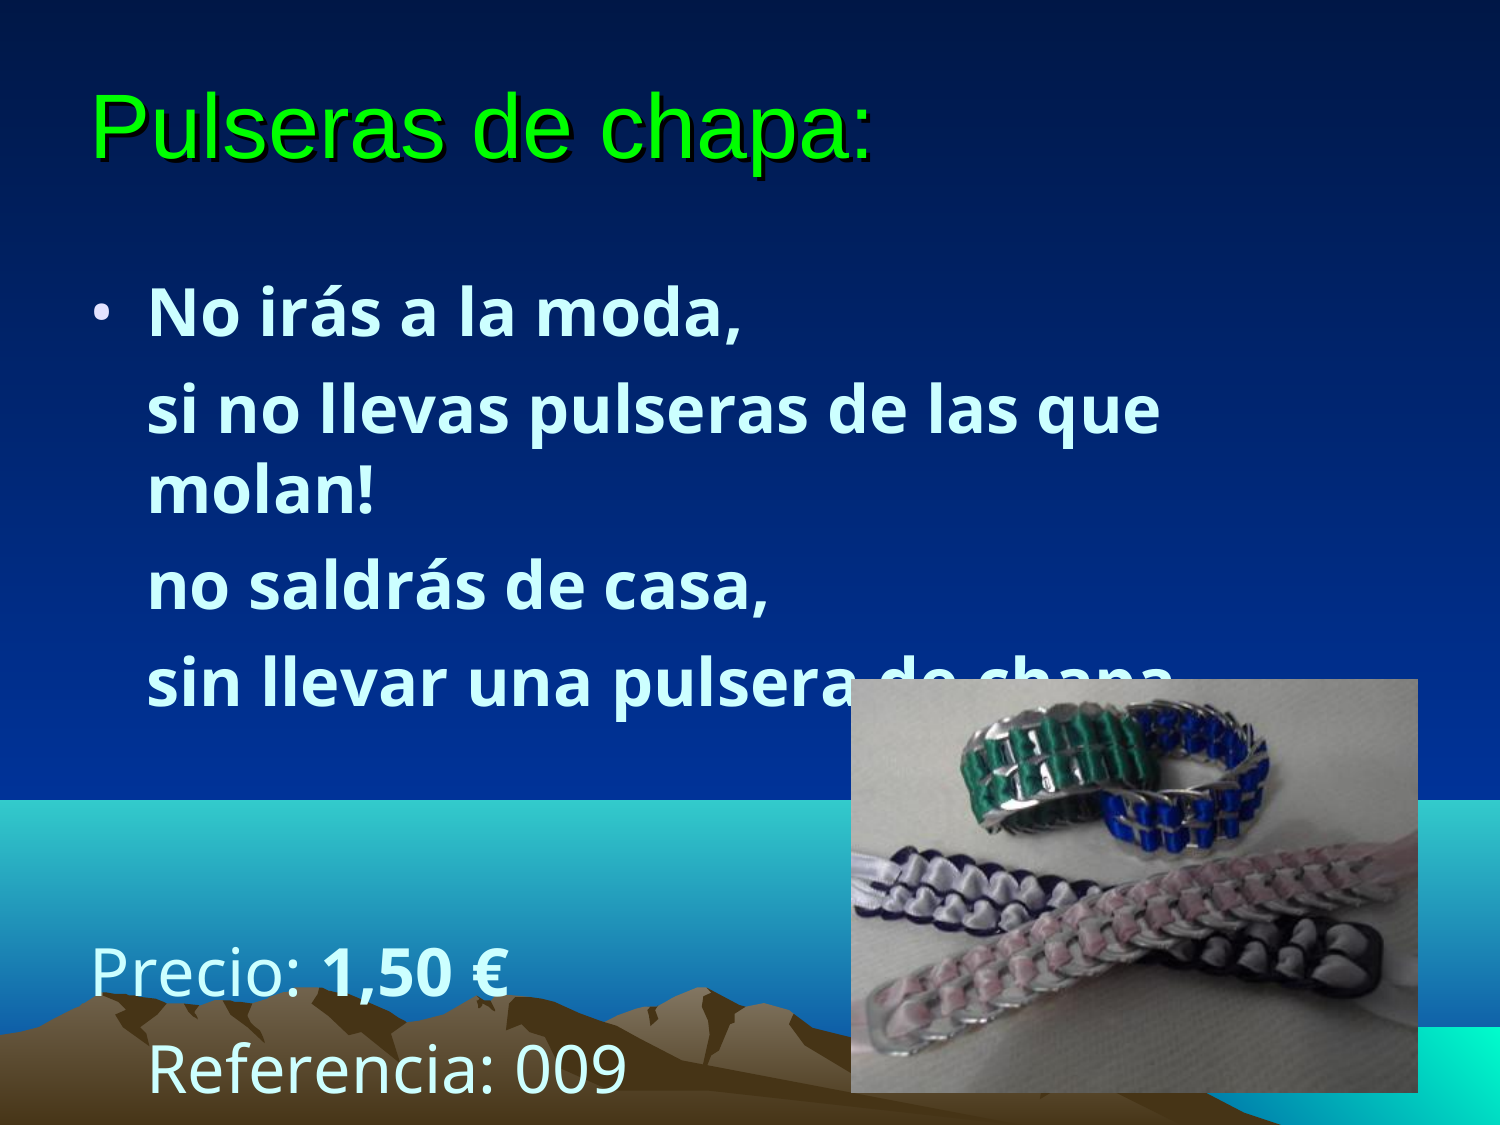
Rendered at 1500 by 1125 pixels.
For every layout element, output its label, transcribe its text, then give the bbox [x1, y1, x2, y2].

title Pulseras de chapa: [75, 37, 1426, 207]
picture [851, 679, 1418, 1093]
list No irás a la moda, si no llevas pulseras de las que molan! no saldrás de casa, sin llevar una pulsera de chapa. Precio: 1,50 € Referencia: 009 [75, 262, 1426, 1125]
